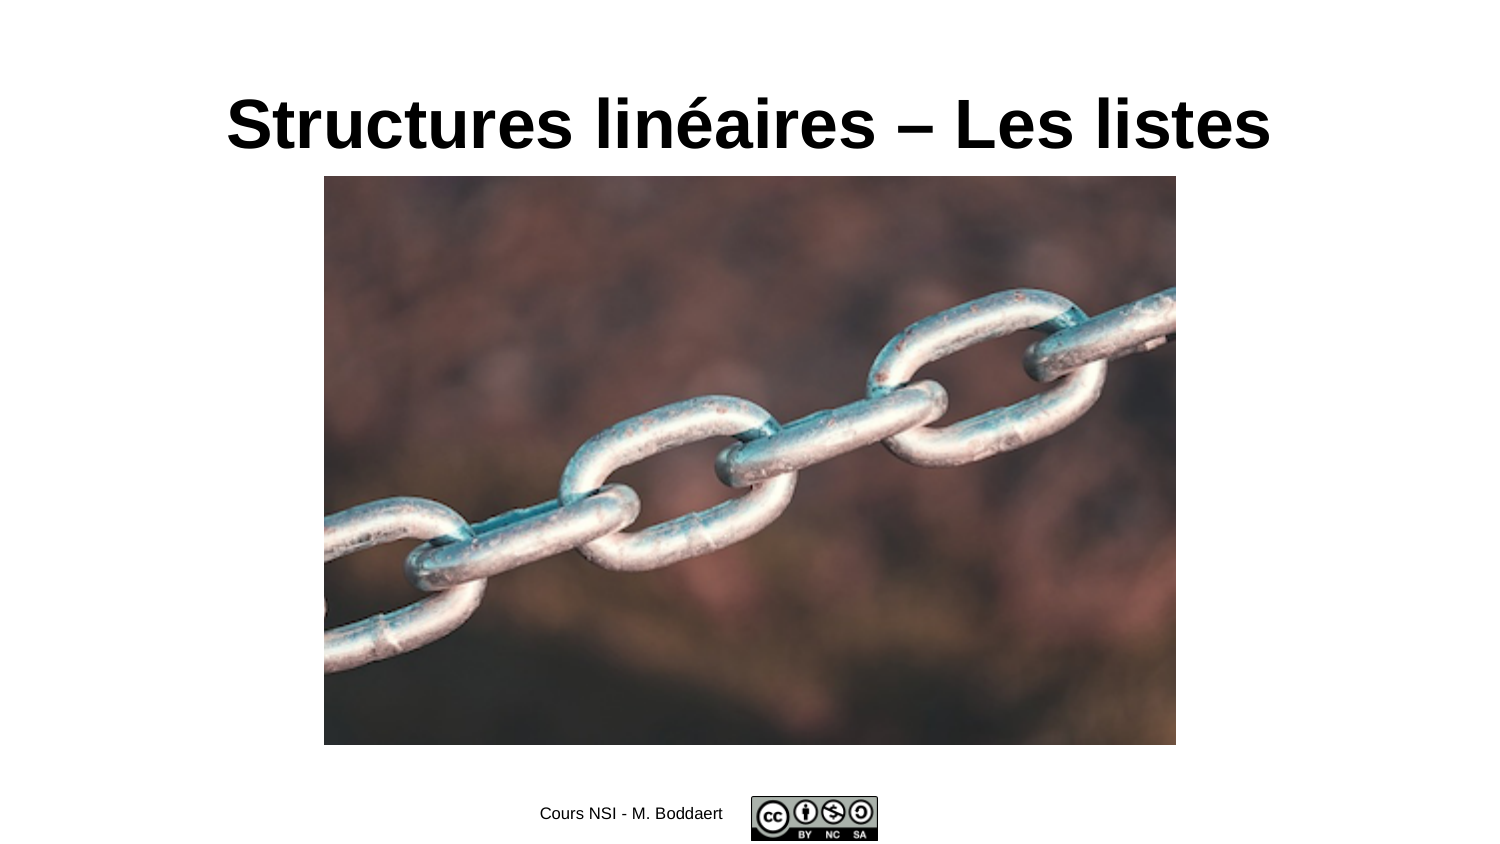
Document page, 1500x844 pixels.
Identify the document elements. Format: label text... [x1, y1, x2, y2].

picture [751, 796, 878, 841]
title Structures linéaires – Les listes [51, 63, 1449, 178]
picture [324, 176, 1176, 745]
